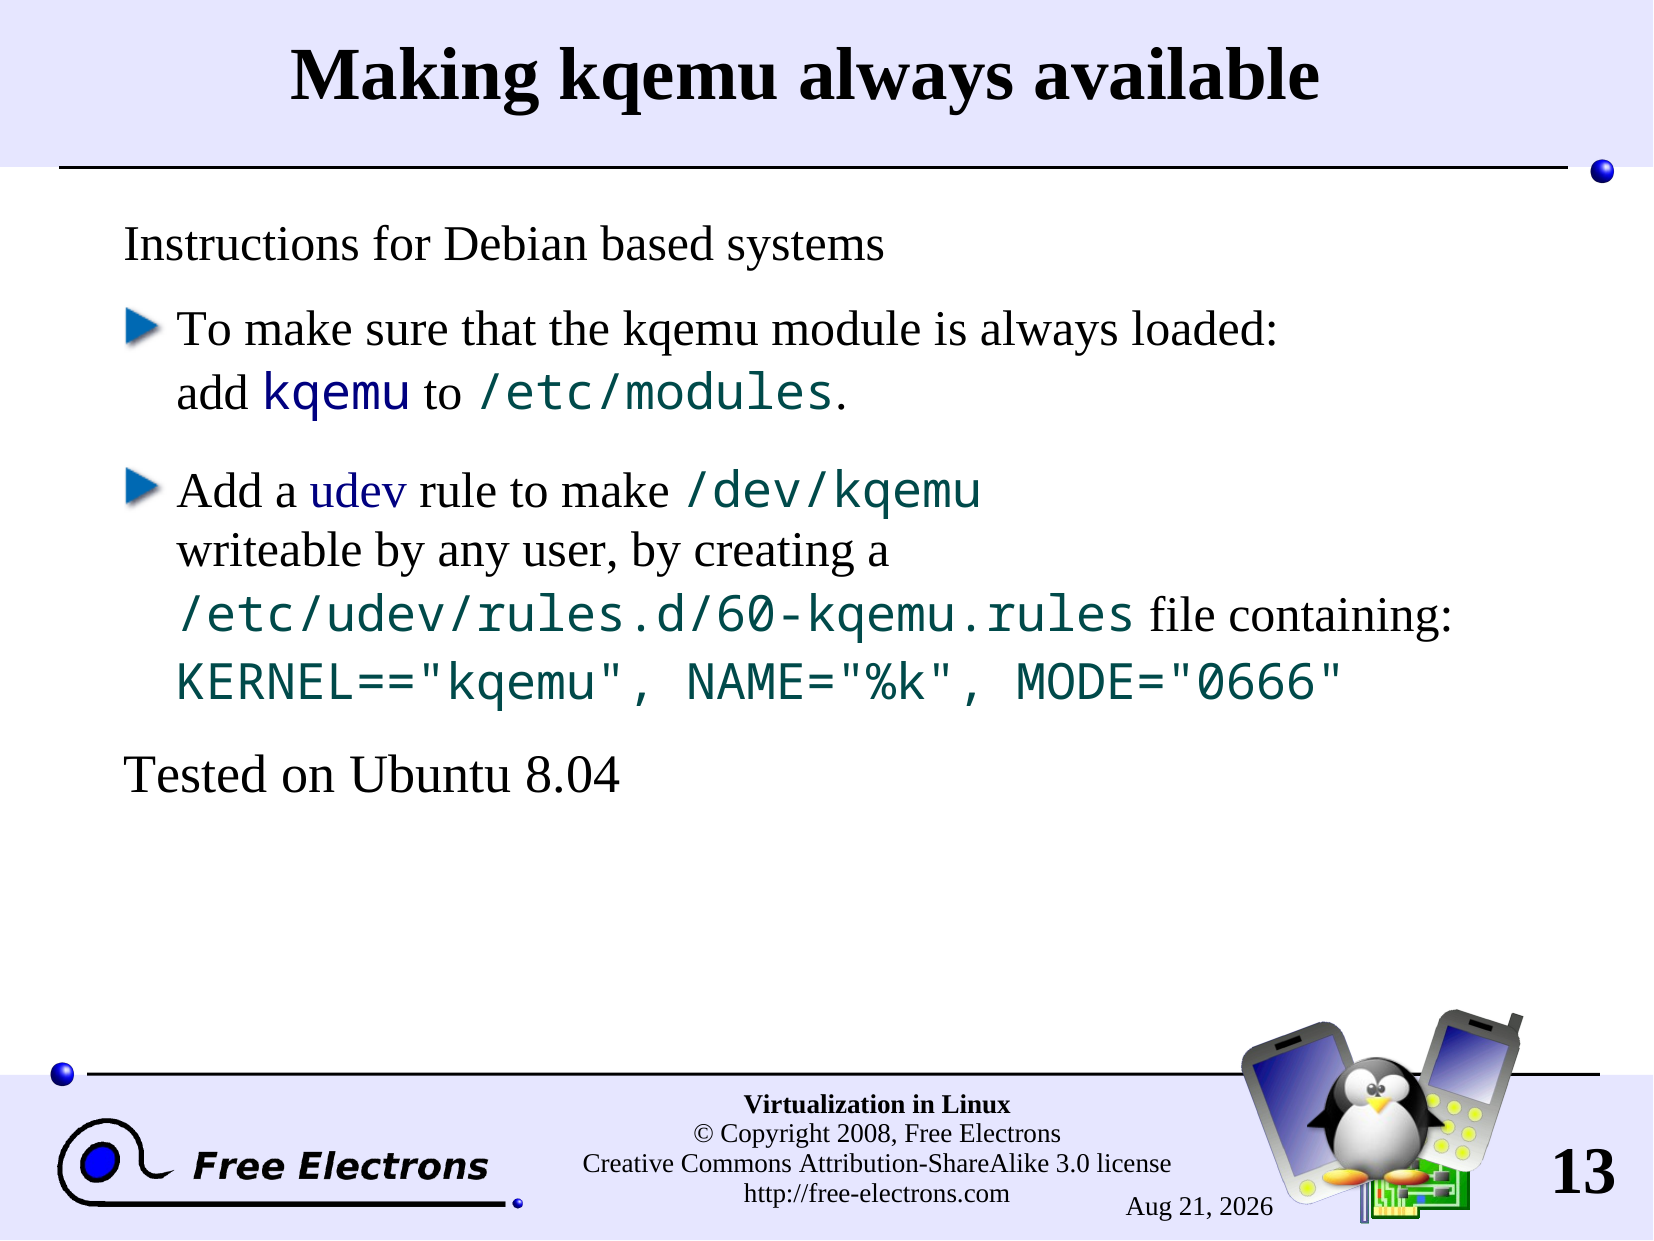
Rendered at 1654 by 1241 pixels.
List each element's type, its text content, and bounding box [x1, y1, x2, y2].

title Making kqemu always available [60, 25, 1551, 124]
list Instructions for Debian based systems To make sure that the kqemu module is always loaded: add kqemu to /etc/modules. Add a udev rule to make /dev/kqemu writeable by any user, by creating a /etc/udev/rules.d/60-kqemu.rules file containing: KERNEL=="kqemu", NAME="%k", MODE="0666" Tested on Ubuntu 8.04 [105, 216, 1518, 1066]
picture [50, 1107, 527, 1216]
picture [1231, 1007, 1538, 1241]
